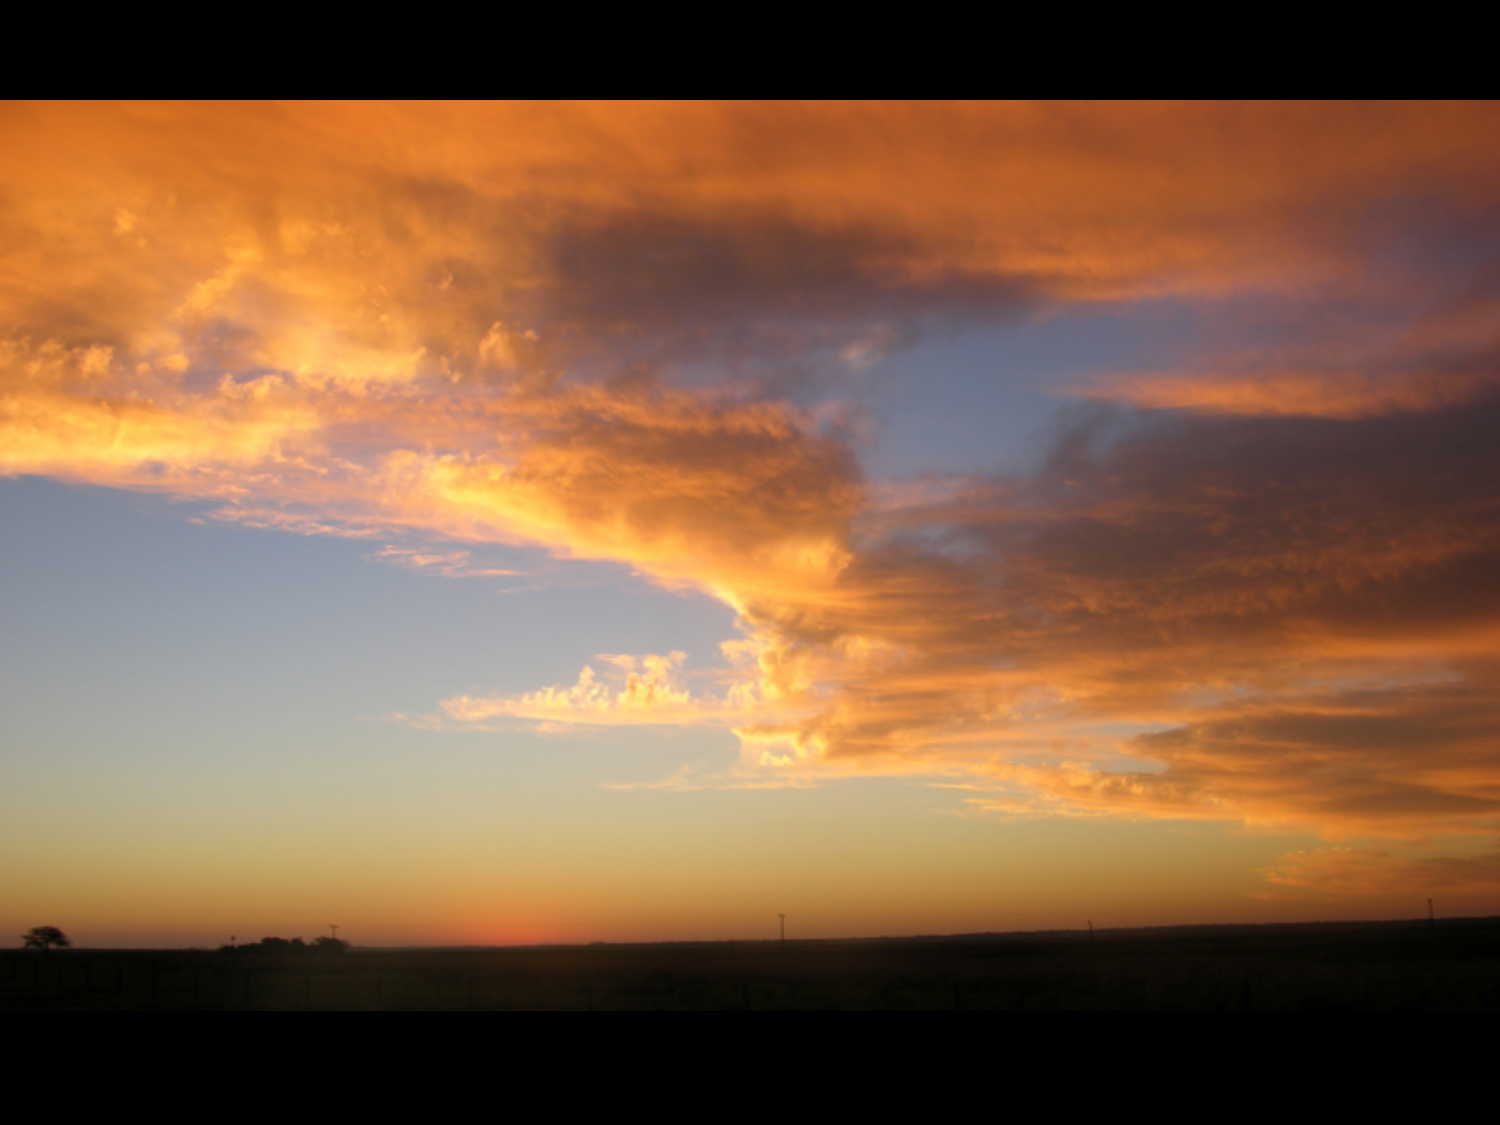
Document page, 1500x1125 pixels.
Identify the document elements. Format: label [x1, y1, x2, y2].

picture [0, 100, 1500, 1011]
